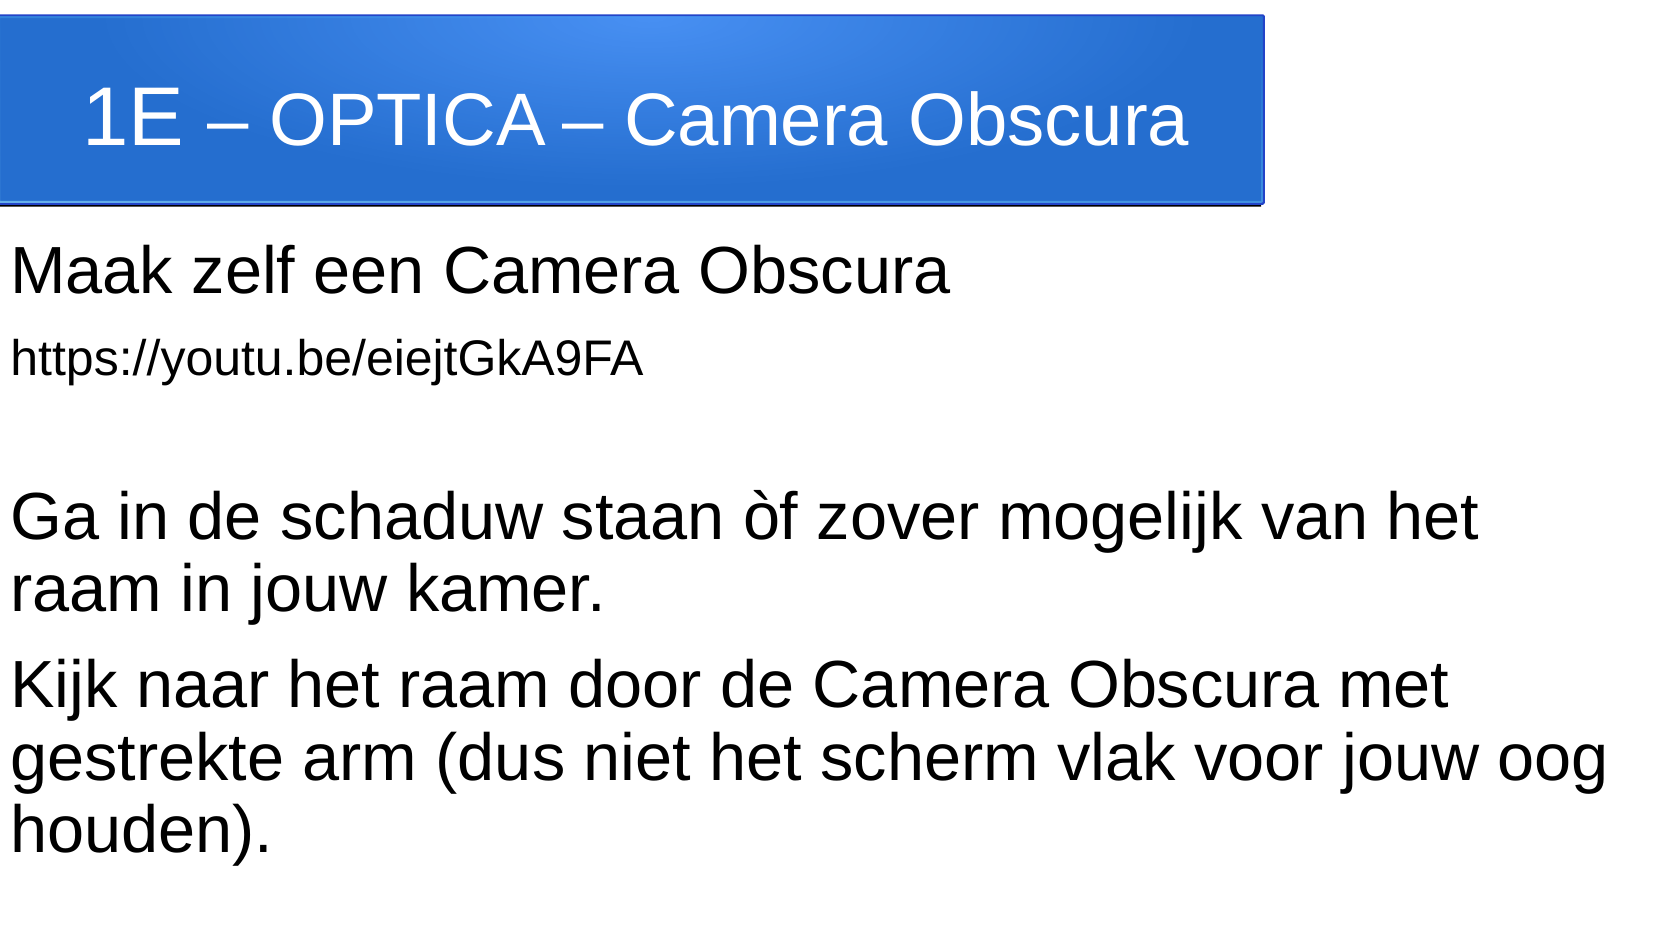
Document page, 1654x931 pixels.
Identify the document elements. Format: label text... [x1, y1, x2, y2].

title 1E – OPTICA – Camera Obscura [82, 35, 1292, 189]
subtitle Maak zelf een Camera Obscura https://youtu.be/eiejtGkA9FA Ga in de schaduw staan òf zover mogelijk van het raam in jouw kamer. Kijk naar het raam door de Camera Obscura met gestrekte arm (dus niet het scherm vlak voor jouw oog houden). [10, 236, 1631, 922]
